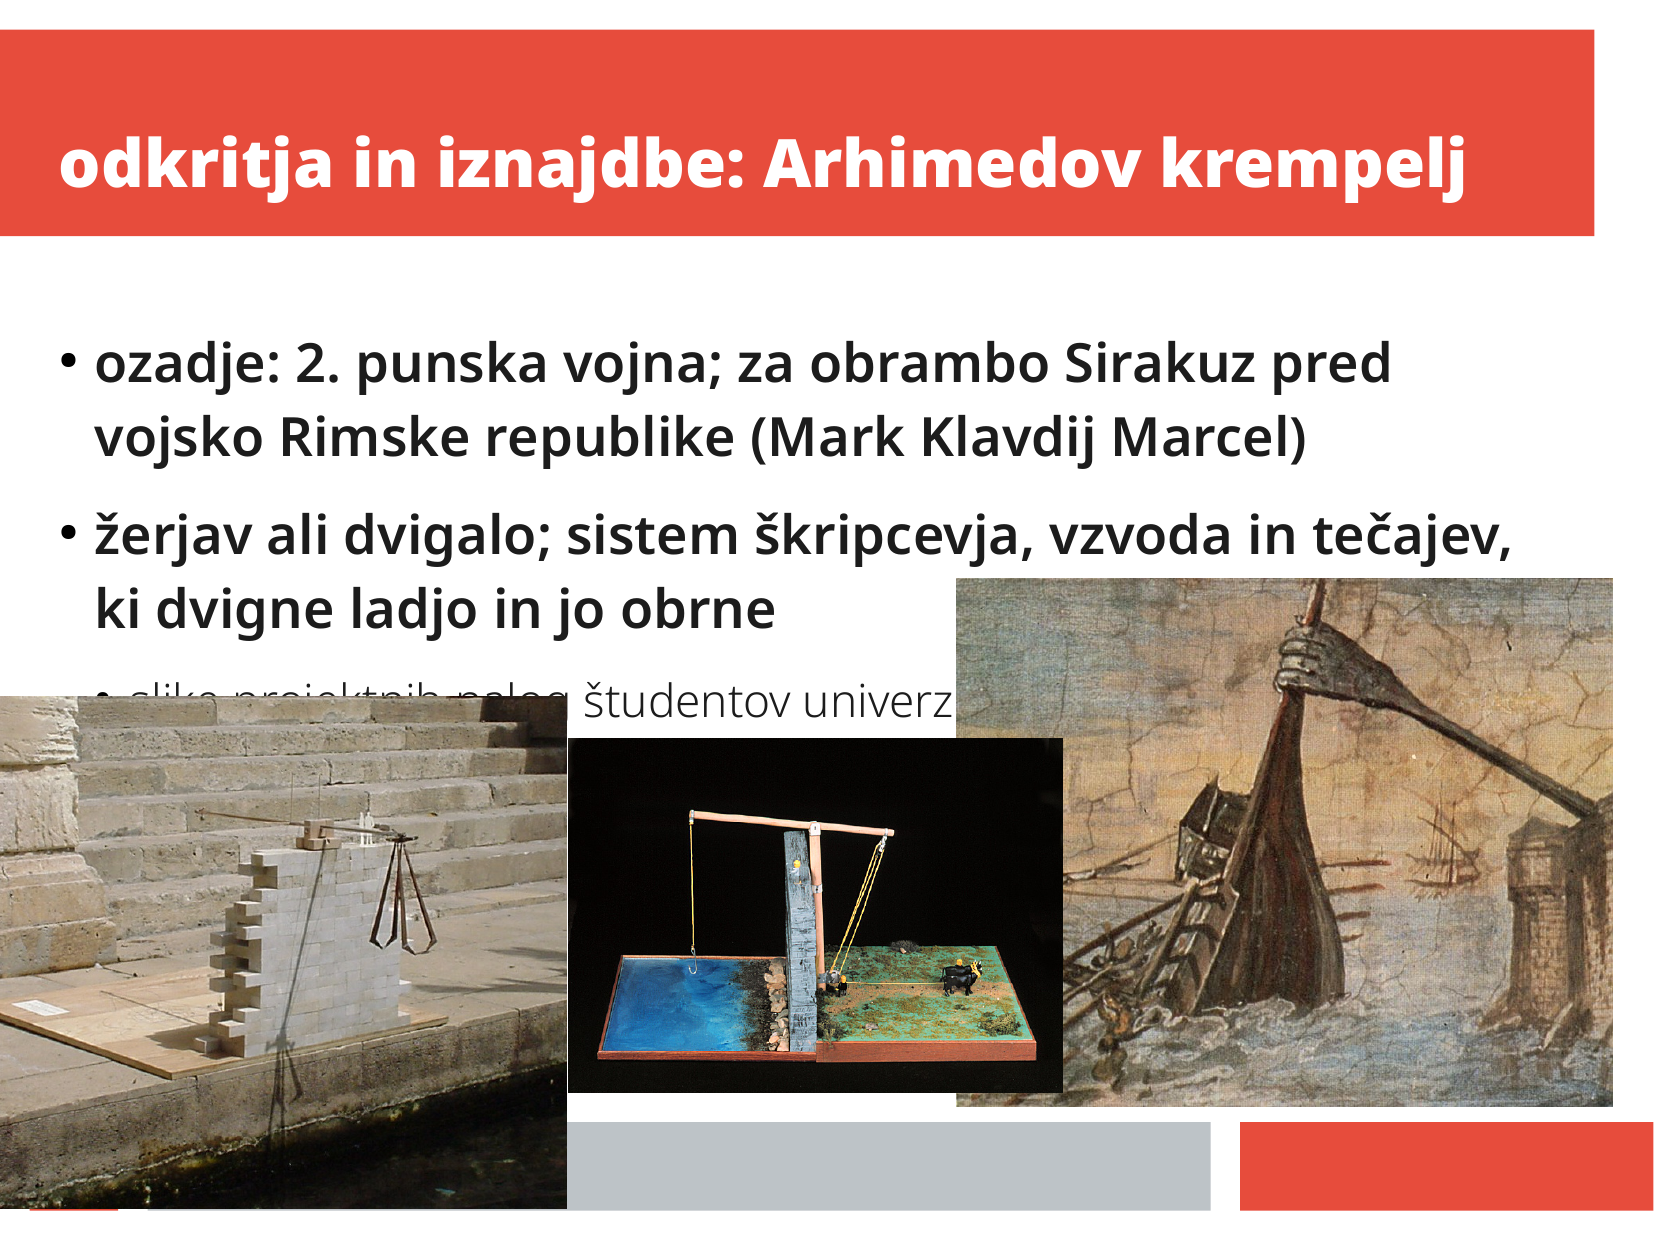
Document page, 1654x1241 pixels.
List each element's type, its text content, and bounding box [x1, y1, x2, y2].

title odkritja in iznajdbe: Arhimedov krempelj [59, 59, 1595, 207]
picture [568, 578, 1613, 1107]
picture [0, 696, 567, 1209]
list ozadje: 2. punska vojna; za obrambo Sirakuz pred vojsko Rimske republike (Mark Klavdij Marcel) žerjav ali dvigalo; sistem škripcevja, vzvoda in tečajev, ki dvigne ladjo in jo obrne slike projektnih nalog študentov univerze Drexel [59, 324, 1565, 1093]
